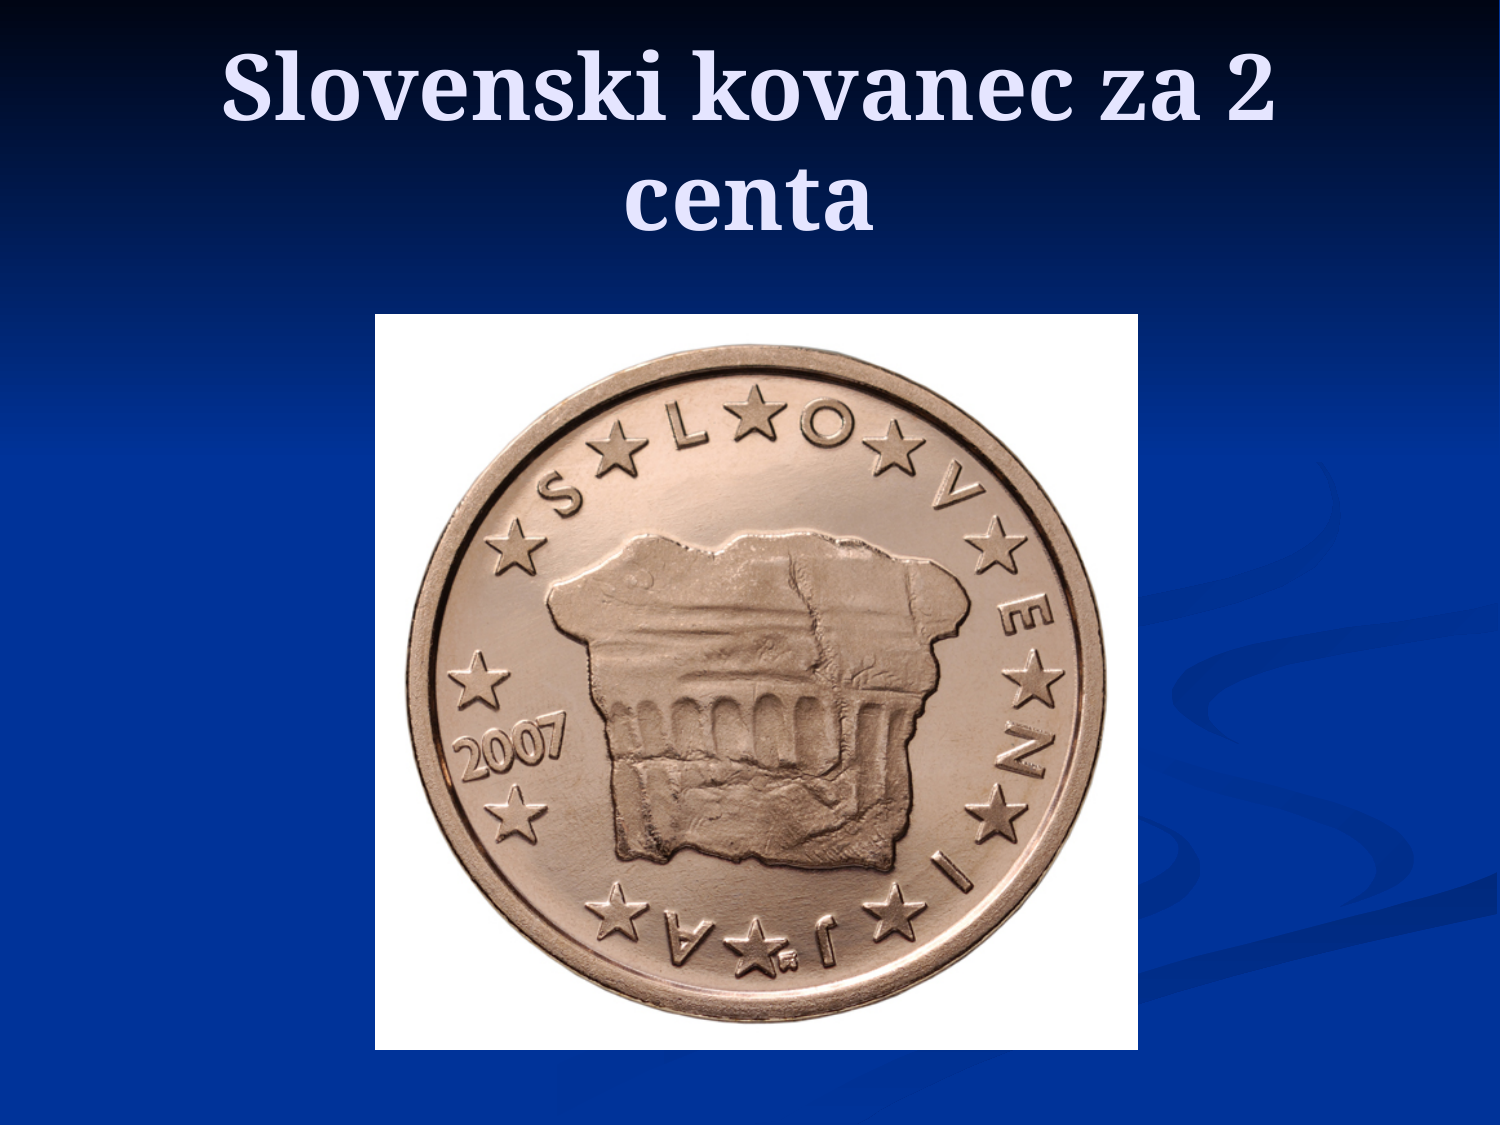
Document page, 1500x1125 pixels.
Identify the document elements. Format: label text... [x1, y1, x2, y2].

title Slovenski kovanec za 2 centa [75, 45, 1425, 233]
picture [375, 314, 1138, 1050]
